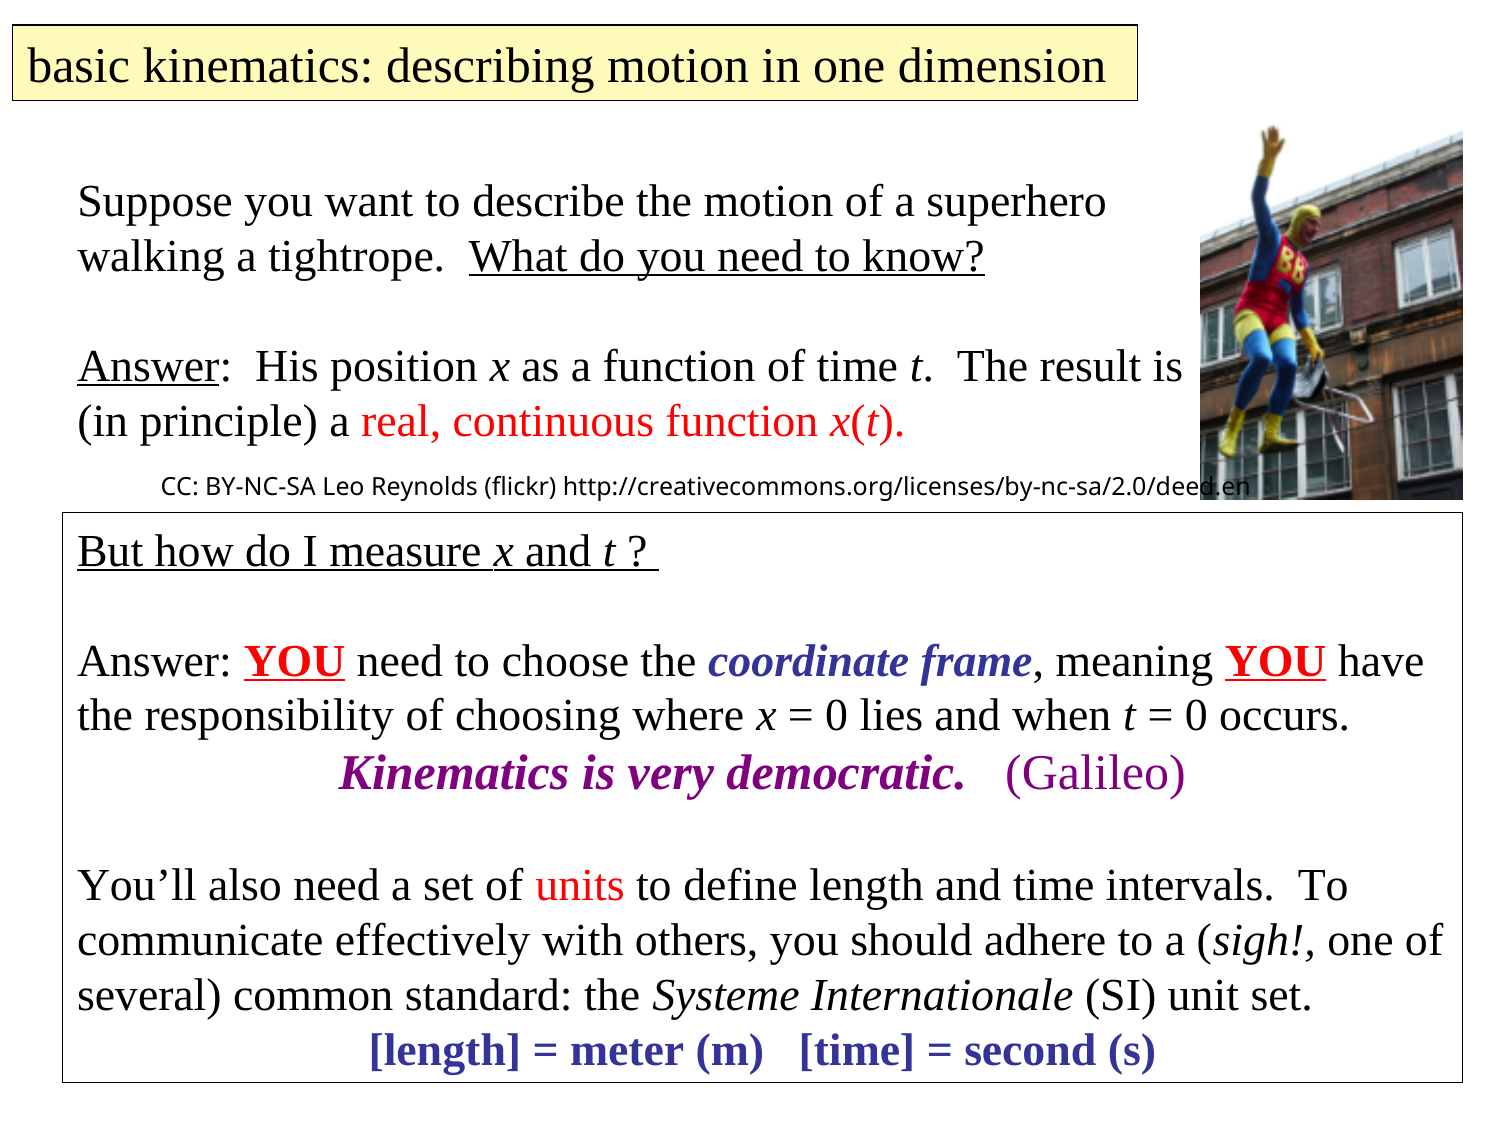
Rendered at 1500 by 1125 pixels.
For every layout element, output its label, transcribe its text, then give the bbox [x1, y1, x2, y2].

text_box Suppose you want to describe the motion of a superhero walking a tightrope. What do you need to know? Answer: His position x as a function of time t. The result is (in principle) a real, continuous function x(t). [62, 162, 1200, 453]
text_box basic kinematics: describing motion in one dimension [12, 24, 1138, 101]
text_box But how do I measure x and t ? Answer: YOU need to choose the coordinate frame, meaning YOU have the responsibility of choosing where x = 0 lies and when t = 0 occurs. Kinematics is very democratic. (Galileo) You’ll also need a set of units to define length and time intervals. To communicate effectively with others, you should adhere to a (sigh!, one of several) common standard: the Systeme Internationale (SI) unit set. [length] = meter (m) [time] = second (s) [62, 512, 1463, 1083]
text_box CC: BY-NC-SA Leo Reynolds (flickr) http://creativecommons.org/licenses/by-nc-sa/2.0/deed.en [145, 462, 1268, 508]
picture [1200, 99, 1463, 501]
